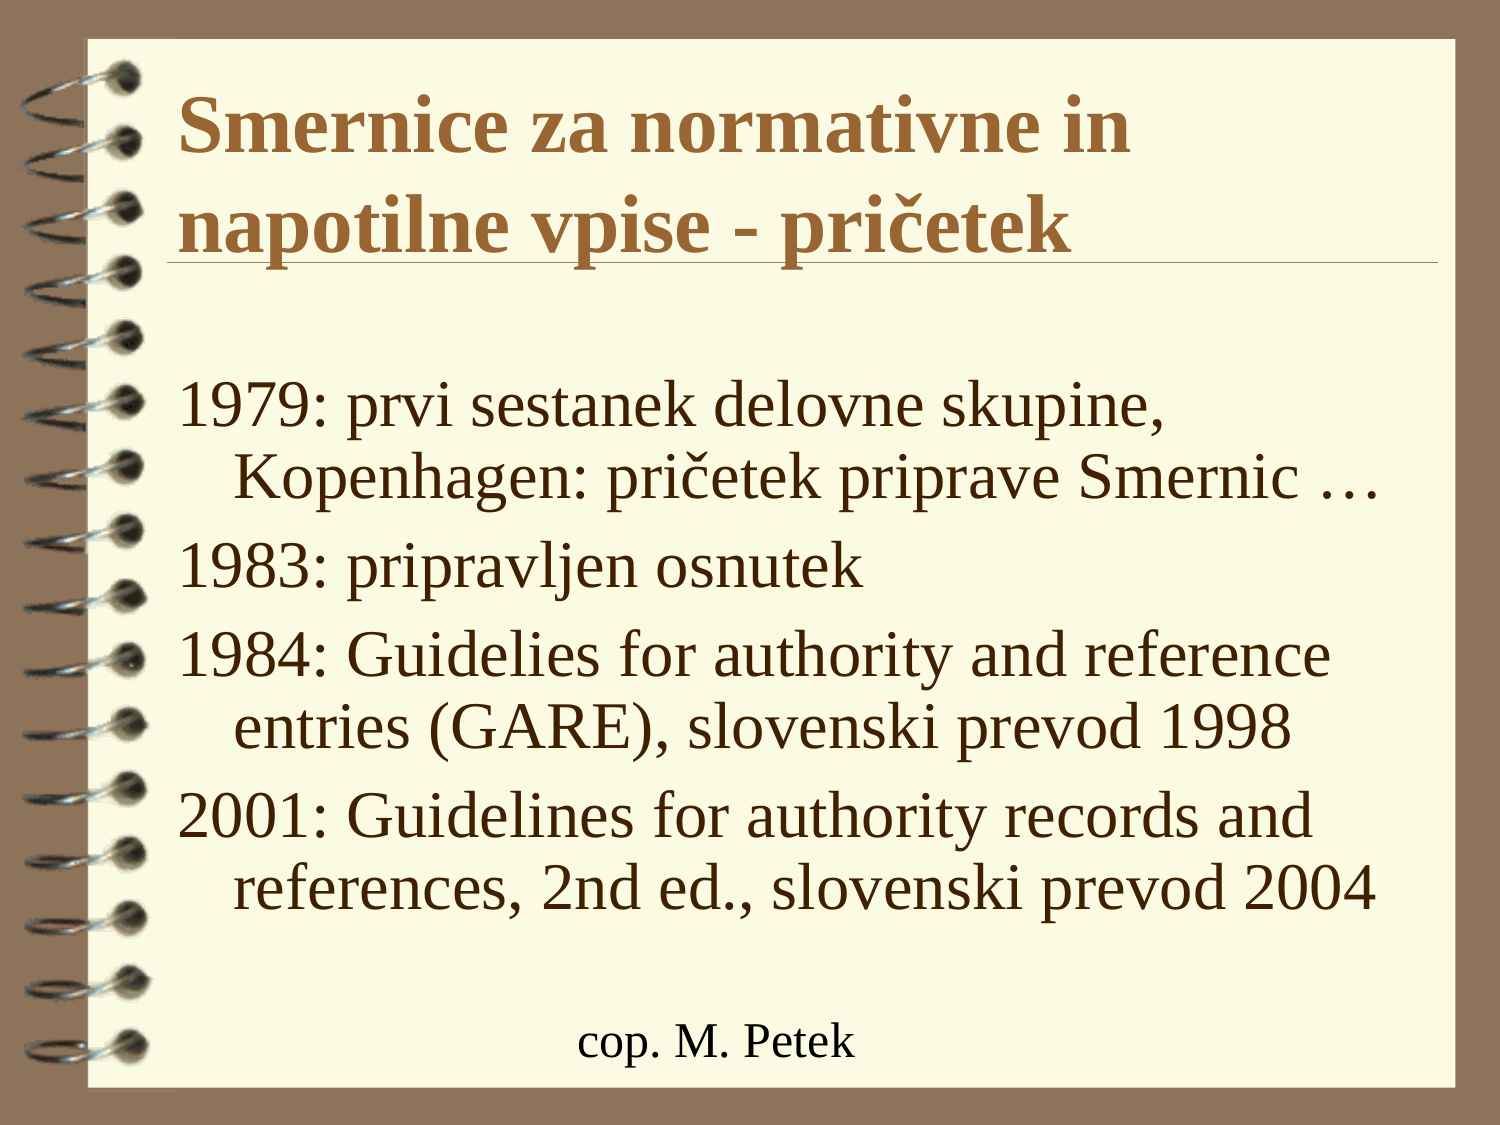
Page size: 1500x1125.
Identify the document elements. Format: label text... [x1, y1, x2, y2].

title Smernice za normativne in napotilne vpise - pričetek [162, 61, 1438, 277]
list 1979: prvi sestanek delovne skupine, Kopenhagen: pričetek priprave Smernic … 1983: pripravljen osnutek 1984: Guidelies for authority and reference entries (GARE), slovenski prevod 1998 2001: Guidelines for authority records and references, 2nd ed., slovenski prevod 2004 [162, 361, 1438, 1020]
picture [0, 0, 175, 1125]
